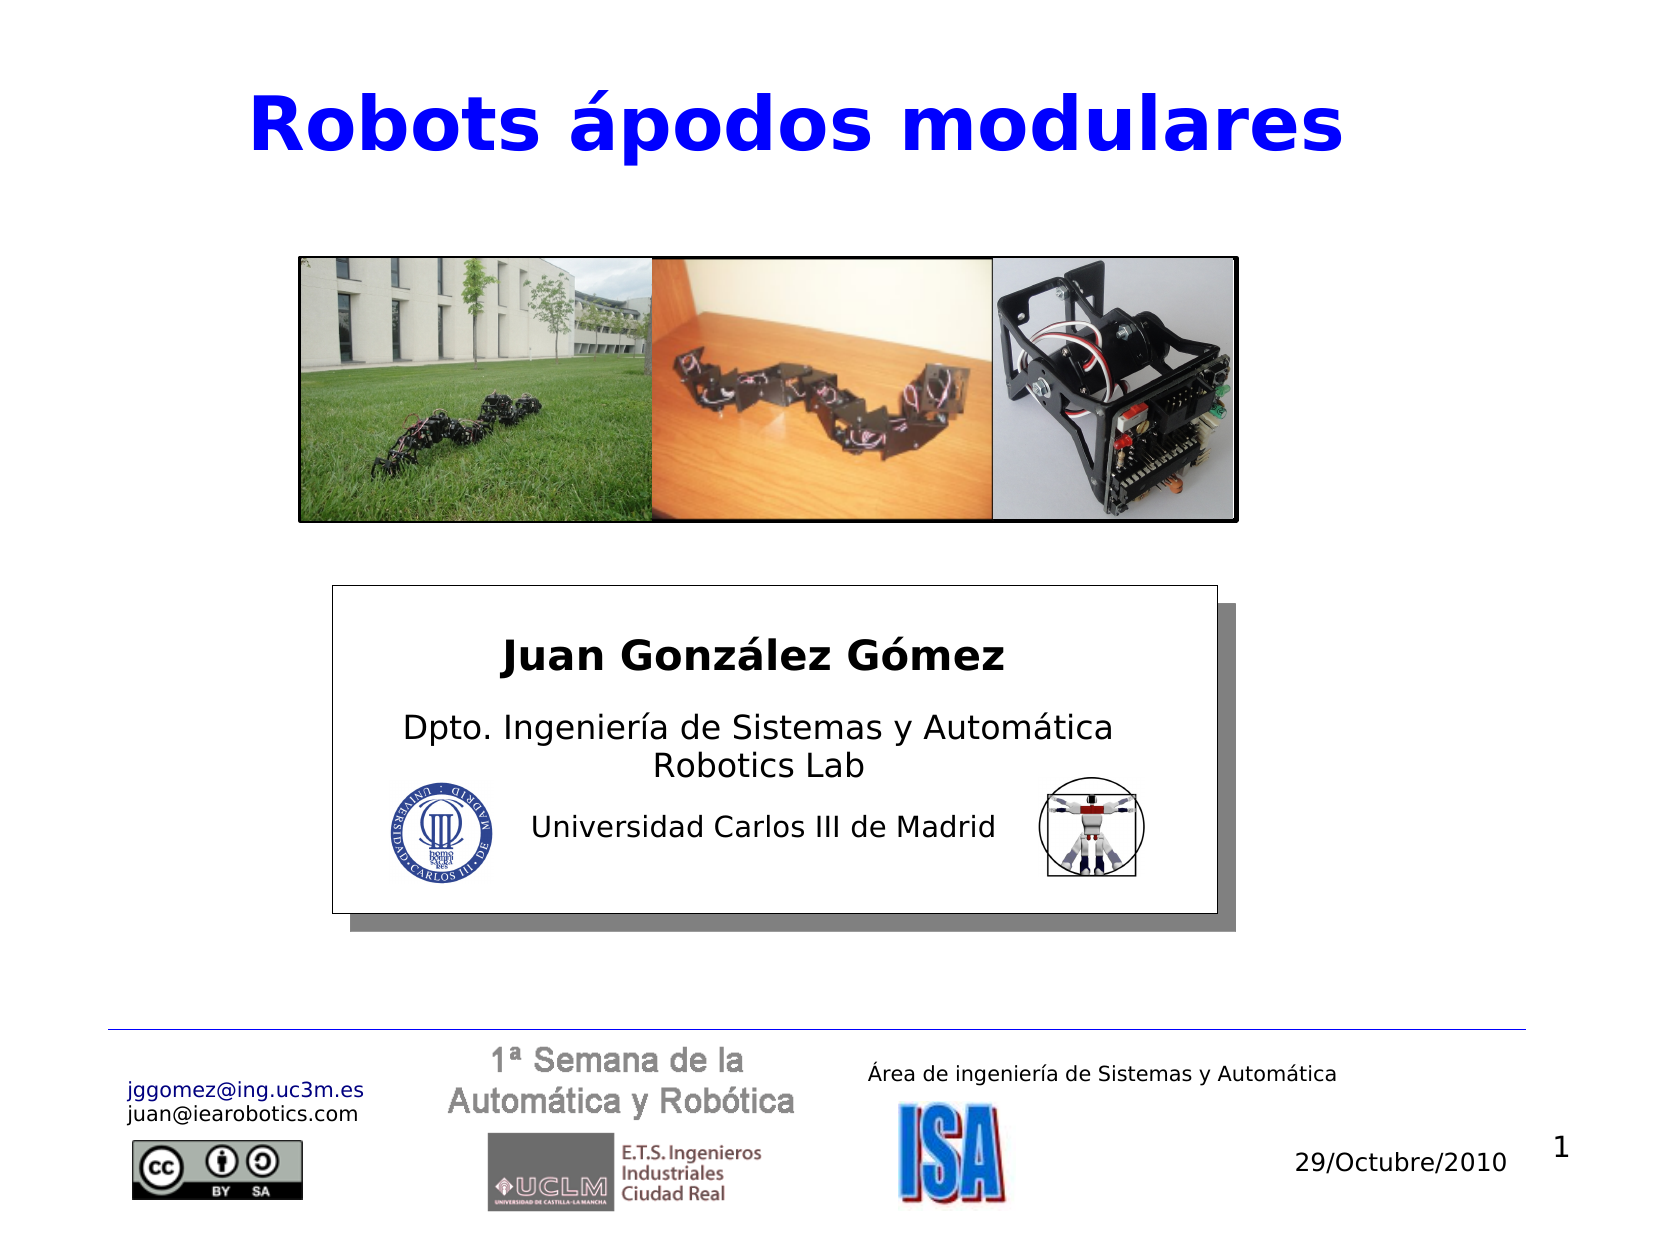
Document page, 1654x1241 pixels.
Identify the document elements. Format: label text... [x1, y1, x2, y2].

picture [417, 1026, 826, 1231]
text_box jggomez@ing.uc3m.es juan@iearobotics.com [112, 1071, 380, 1135]
picture [898, 1101, 1016, 1211]
text_box [332, 585, 1218, 914]
picture [300, 258, 1233, 521]
picture [389, 780, 494, 884]
text_box Universidad Carlos III de Madrid [516, 803, 1012, 856]
text_box Robots ápodos modulares [232, 73, 1361, 176]
text_box Dpto. Ingeniería de Sistemas y Automática Robotics Lab [387, 701, 1131, 793]
text_box 29/Octubre/2010 [1271, 1141, 1523, 1186]
picture [132, 1140, 303, 1200]
text_box Juan González Gómez [487, 624, 1021, 691]
text_box Área de ingeniería de Sistemas y Automática [853, 1054, 1353, 1097]
picture [1038, 777, 1145, 877]
